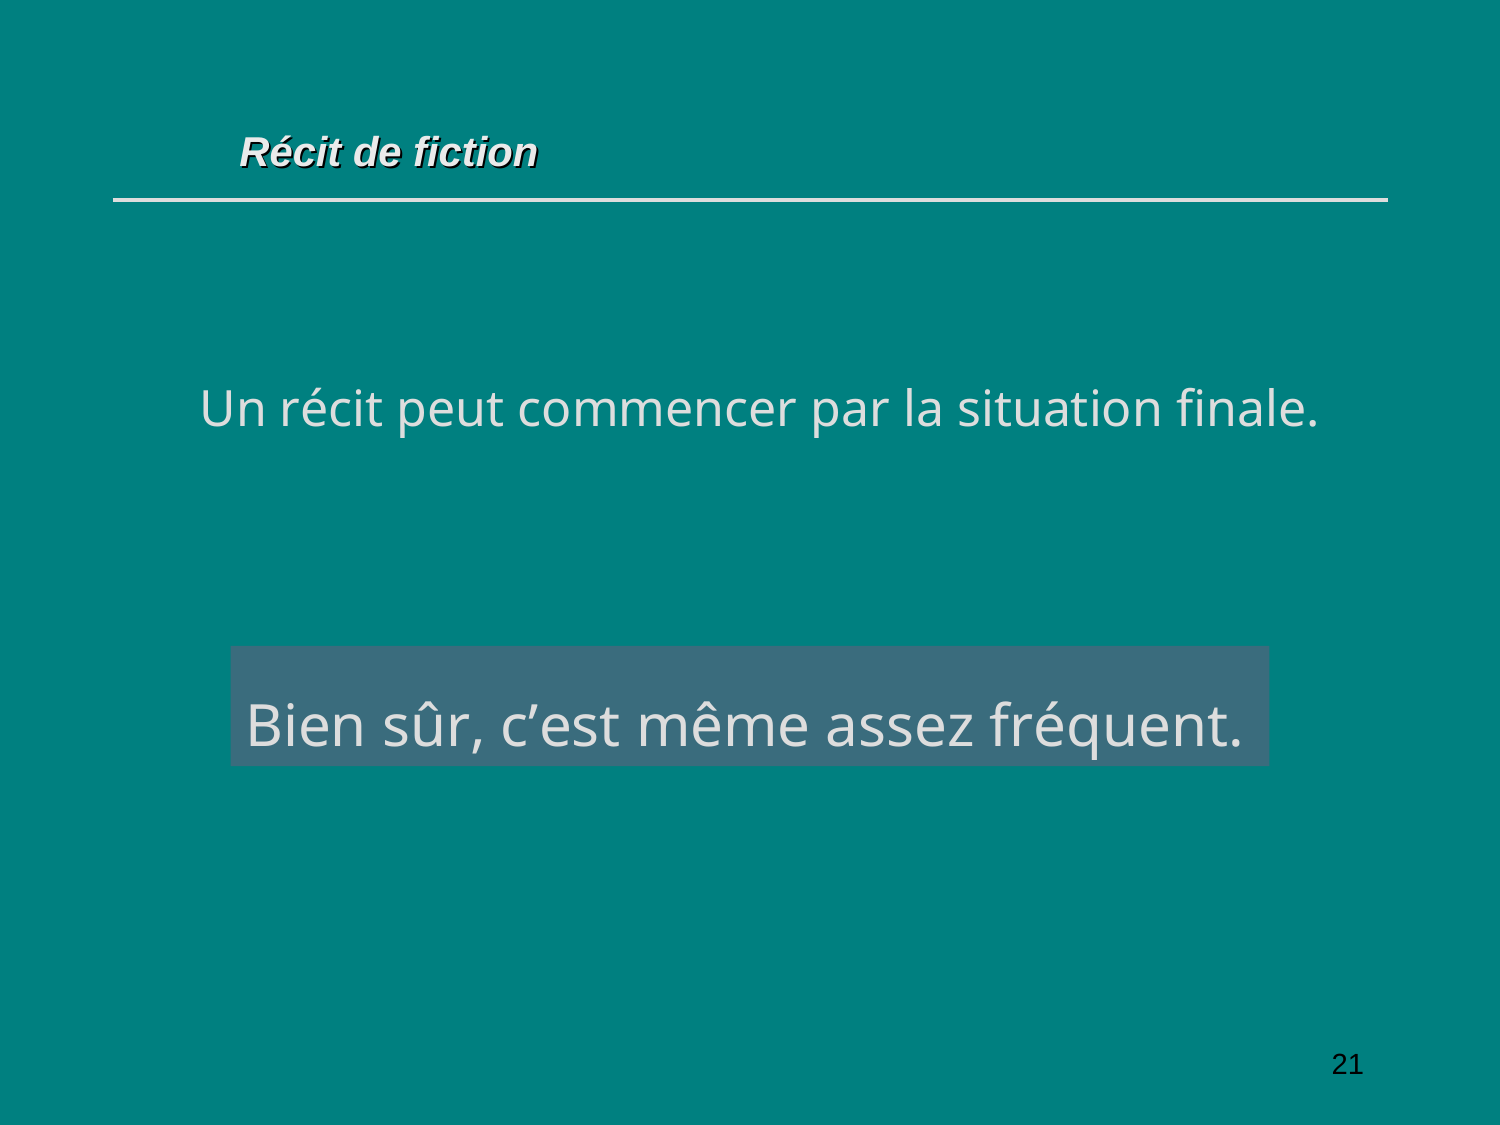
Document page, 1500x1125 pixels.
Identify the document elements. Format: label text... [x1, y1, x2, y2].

text_box Bien sûr, c’est même assez fréquent. [230, 645, 1270, 767]
text_box Récit de fiction [224, 116, 554, 183]
text_box Un récit peut commencer par la situation finale. Oui / Non ? [182, 368, 1338, 718]
